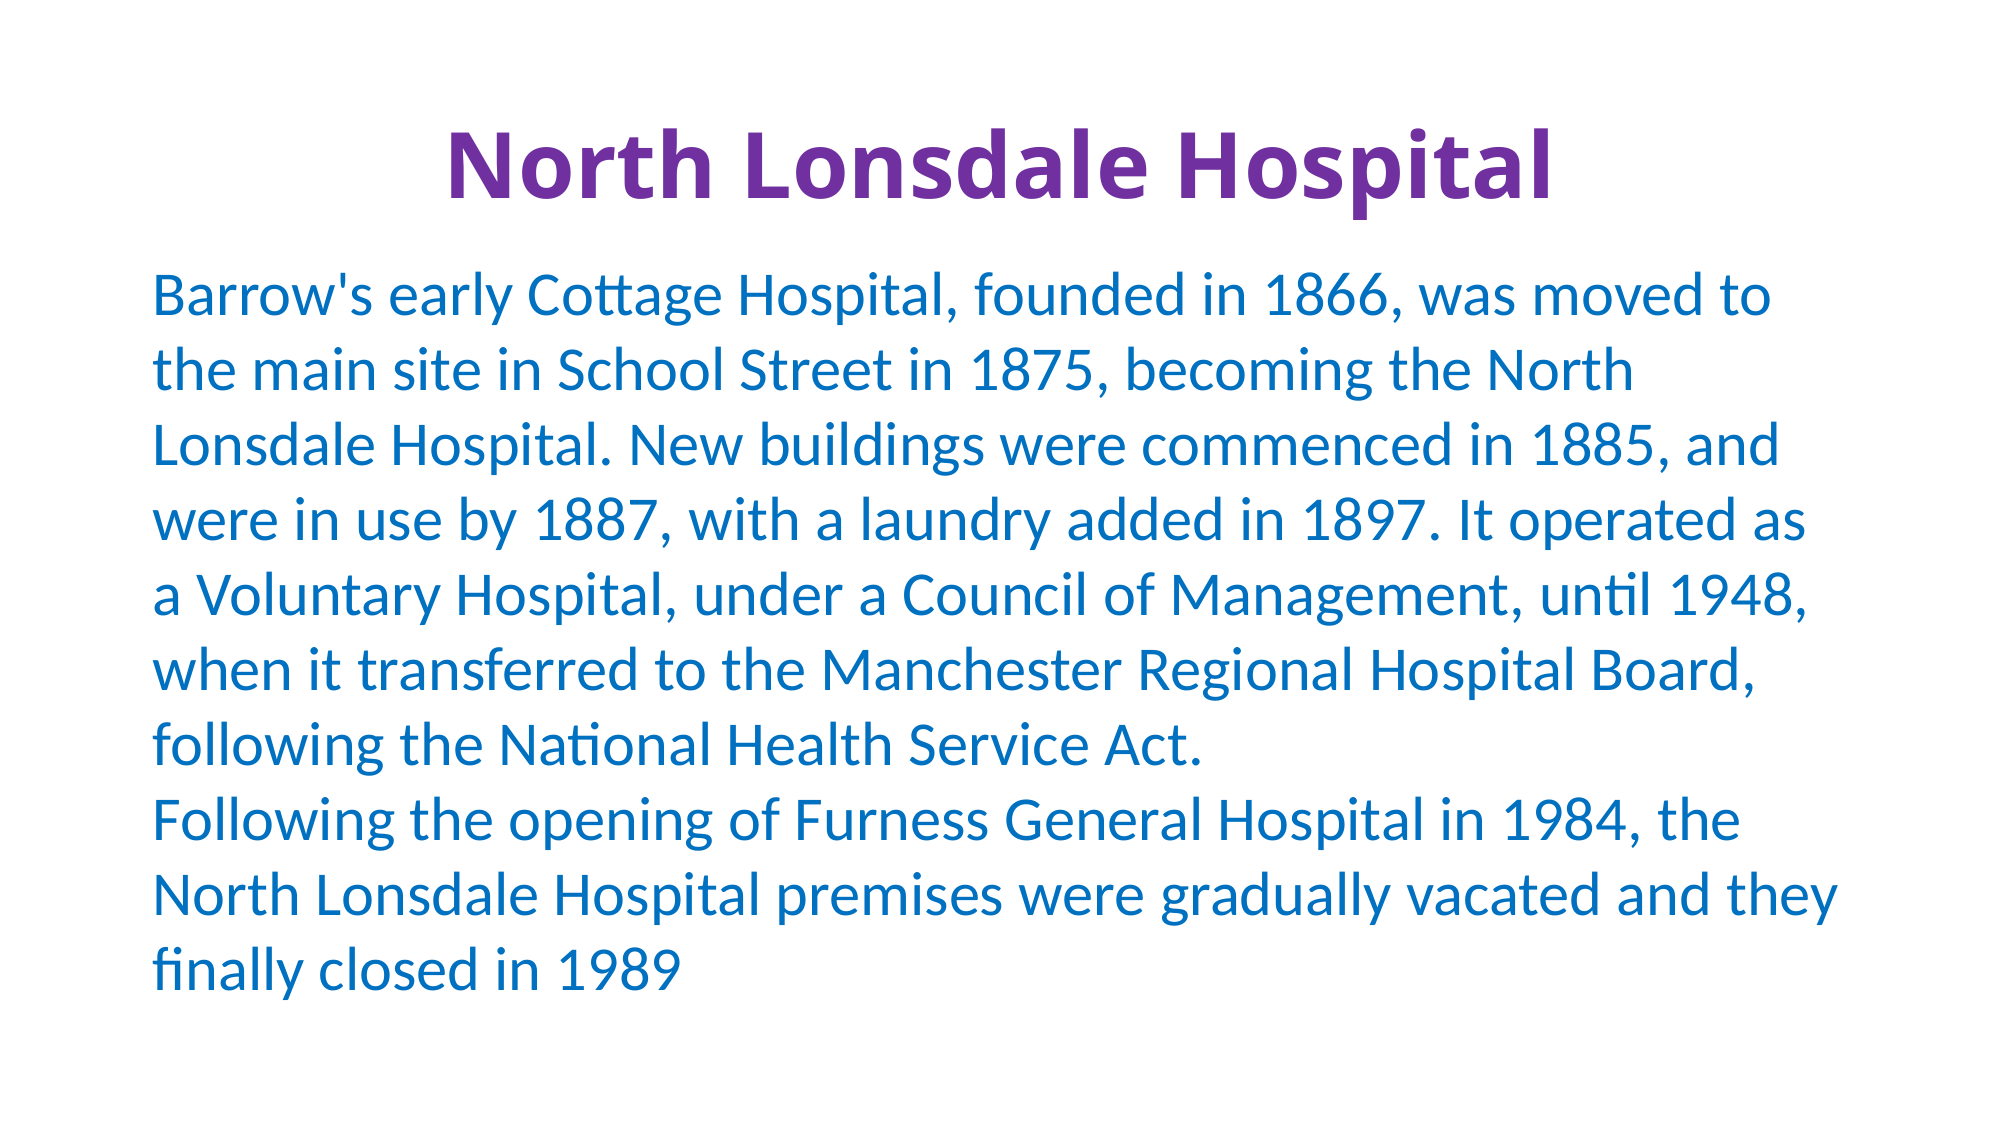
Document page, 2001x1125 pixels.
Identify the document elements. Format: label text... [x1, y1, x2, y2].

text_box Barrow's early Cottage Hospital, founded in 1866, was moved to the main site in School Street in 1875, becoming the North Lonsdale Hospital. New buildings were commenced in 1885, and were in use by 1887, with a laundry added in 1897. It operated as a Voluntary Hospital, under a Council of Management, until 1948, when it transferred to the Manchester Regional Hospital Board, following the National Health Service Act. Following the opening of Furness General Hospital in 1984, the North Lonsdale Hospital premises were gradually vacated and they finally closed in 1989 [137, 245, 1863, 1064]
title North Lonsdale Hospital [137, 59, 1863, 245]
